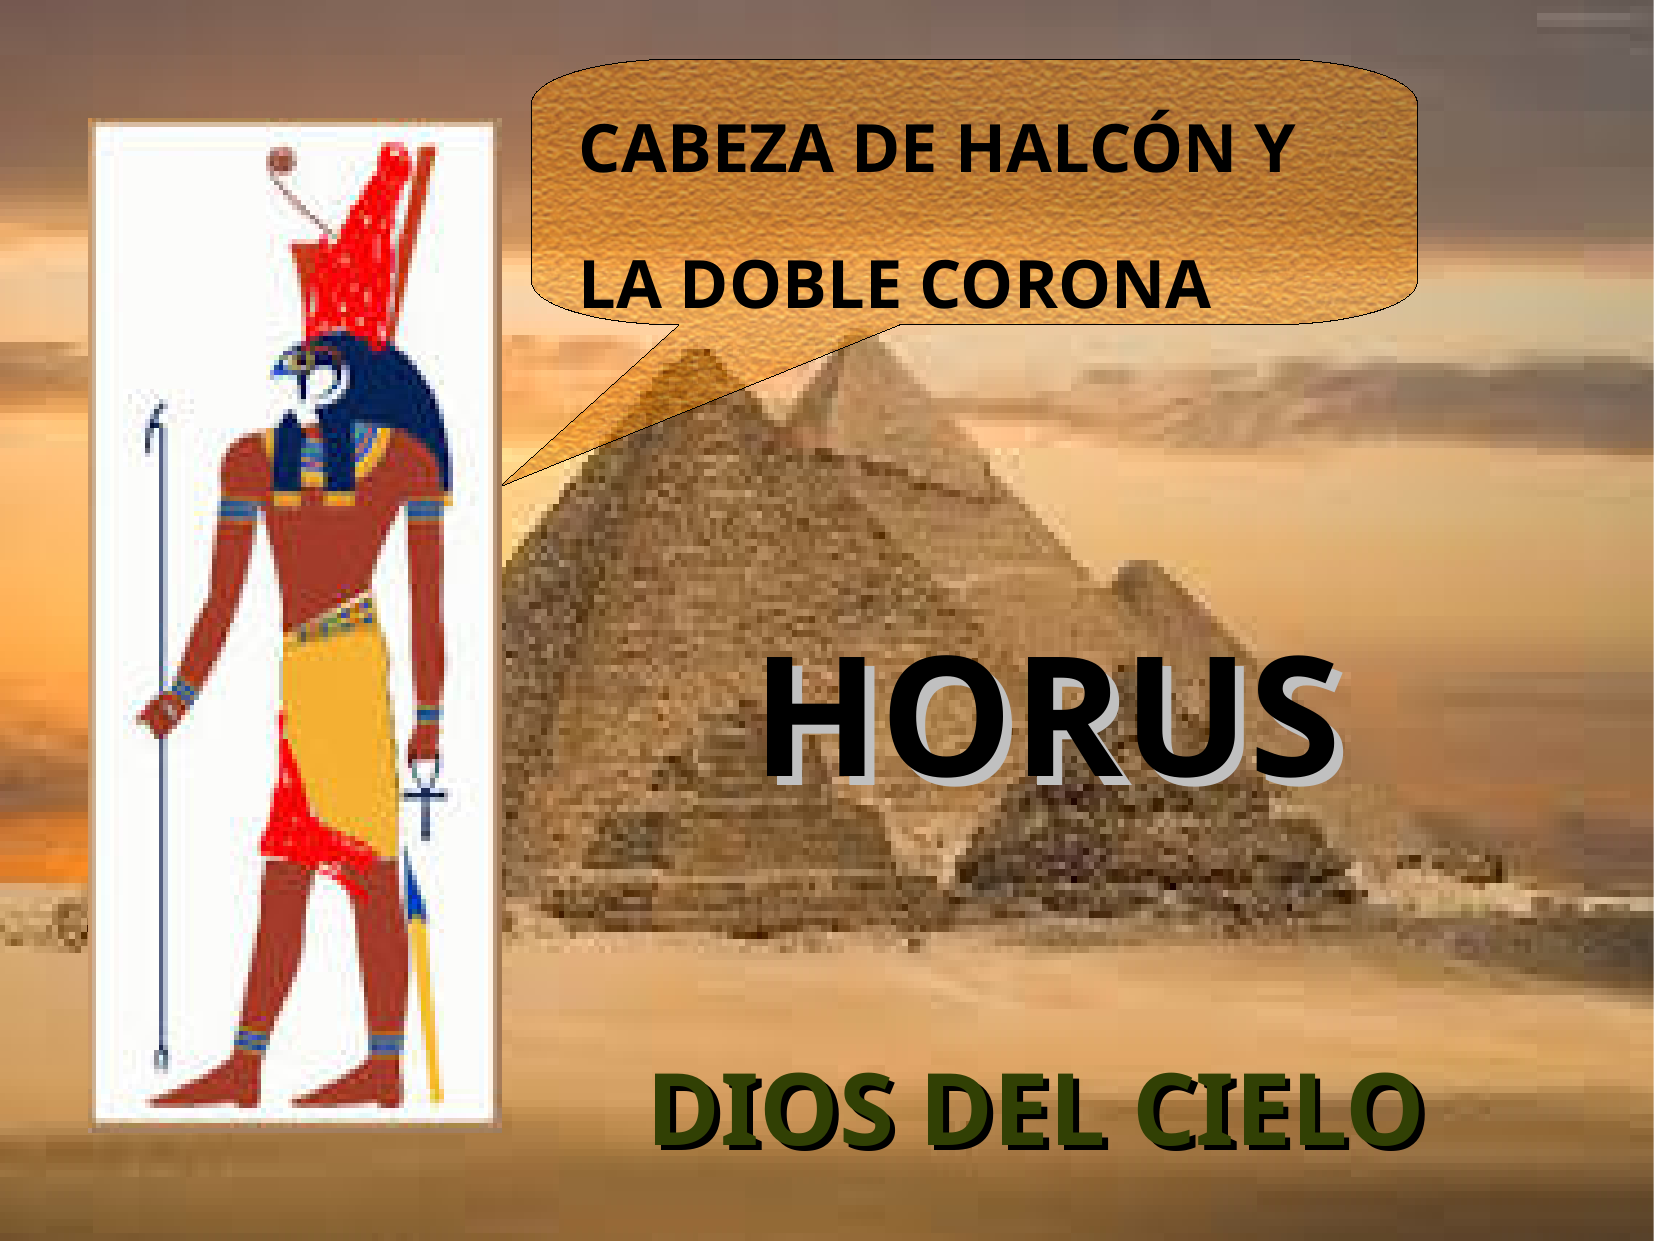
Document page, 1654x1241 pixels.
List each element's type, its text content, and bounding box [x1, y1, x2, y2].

picture [0, 0, 1654, 1241]
text_box DIOS DEL CIELO [631, 962, 1607, 1097]
text_box CABEZA DE HALCÓN Y LA DOBLE CORONA [502, 59, 1418, 486]
text_box HORUS [738, 590, 1506, 857]
